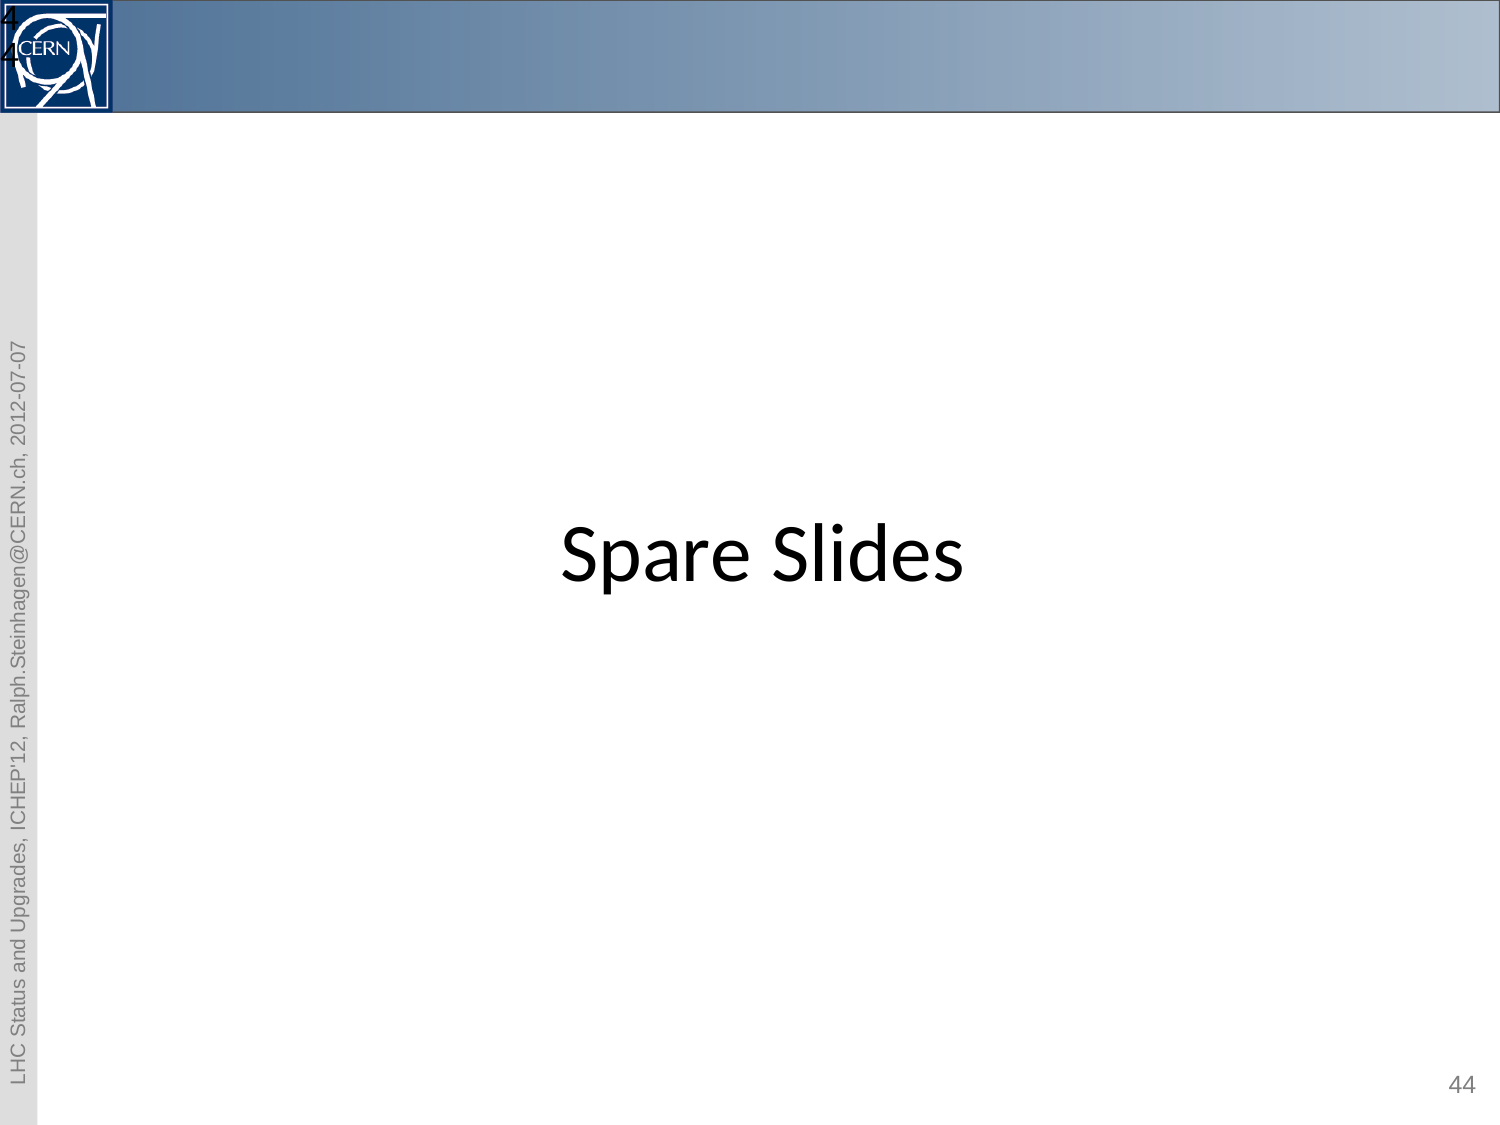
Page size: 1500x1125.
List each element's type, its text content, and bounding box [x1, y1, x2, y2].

slide_number Spare Slides [87, 137, 1438, 1030]
picture [0, 0, 113, 113]
